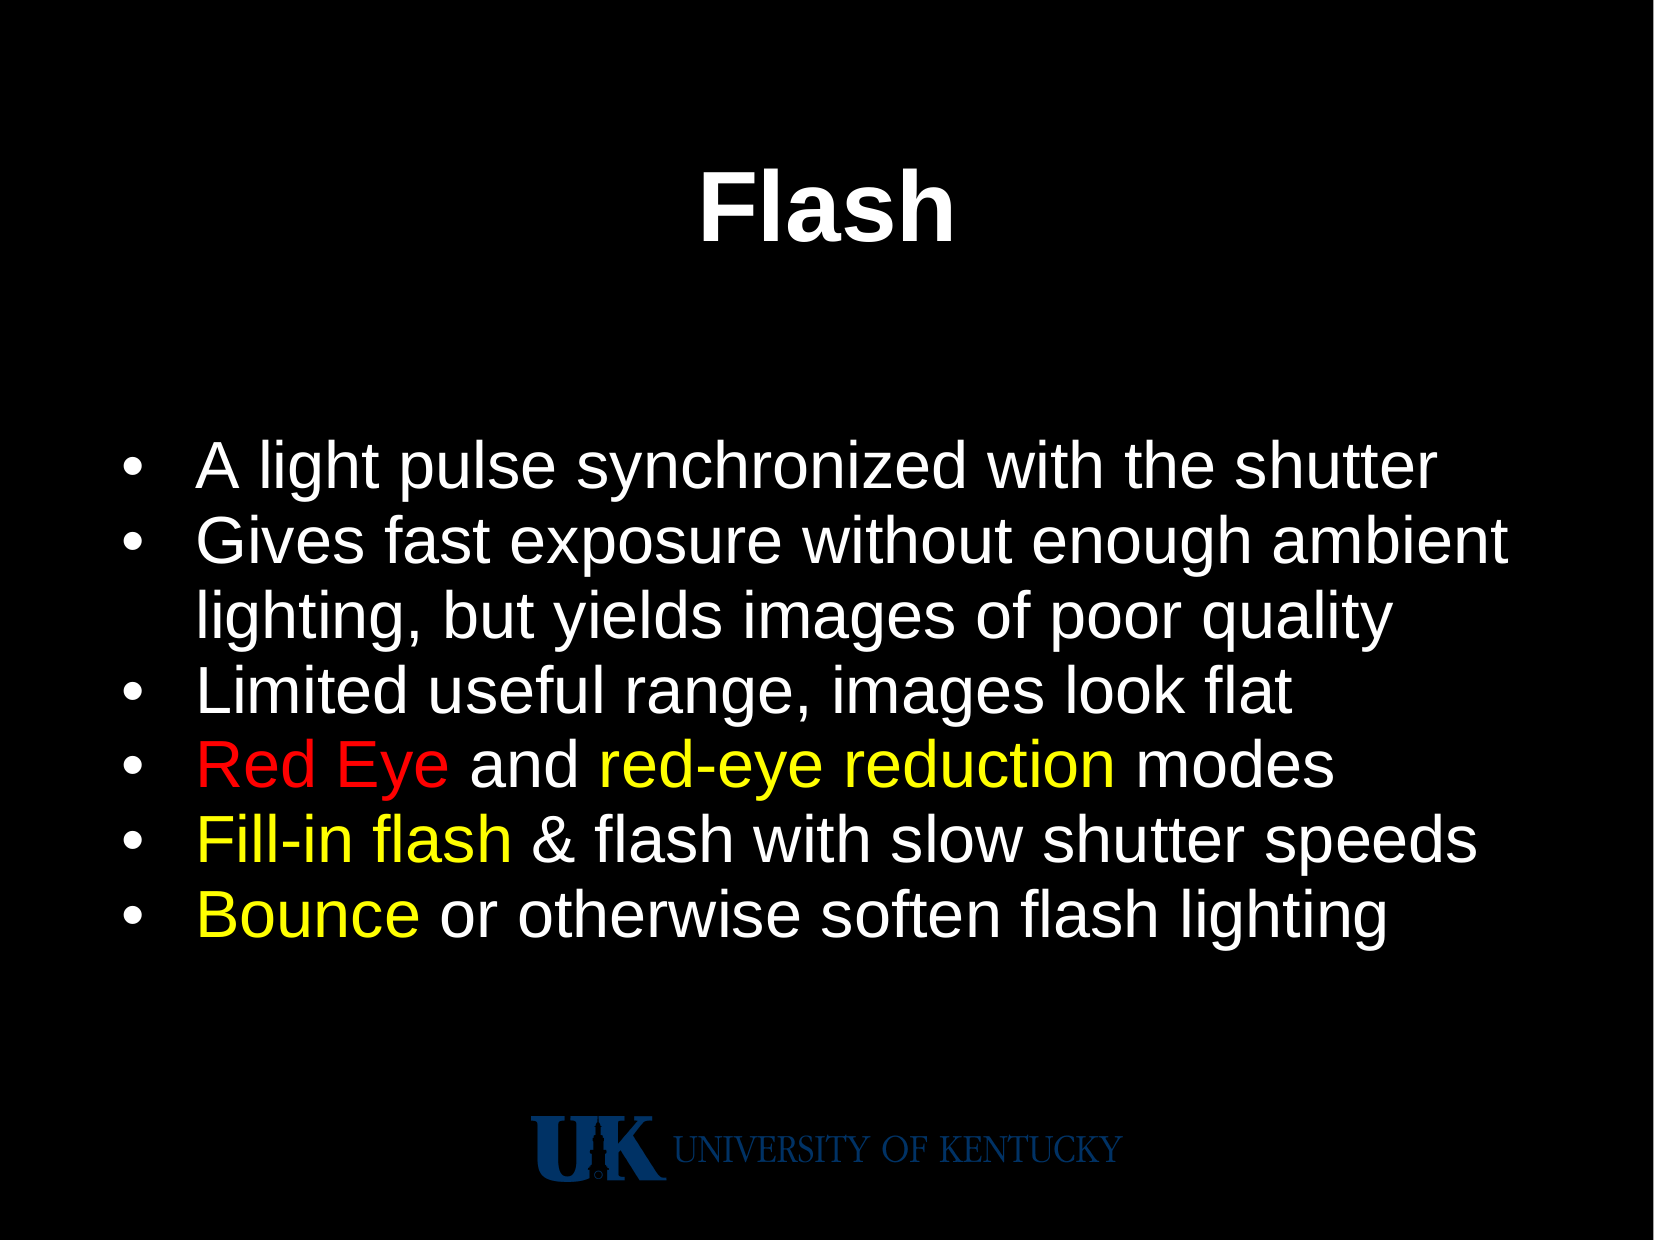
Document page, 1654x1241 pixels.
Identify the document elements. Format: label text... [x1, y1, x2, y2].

title Flash [121, 102, 1534, 311]
subtitle • A light pulse synchronized with the shutter • Gives fast exposure without enough ambient lighting, but yields images of poor quality • Limited useful range, images look flat • Red Eye and red-eye reduction modes • Fill-in flash & flash with slow shutter speeds • Bounce or otherwise soften flash lighting [121, 344, 1534, 1127]
picture [531, 1116, 1123, 1182]
